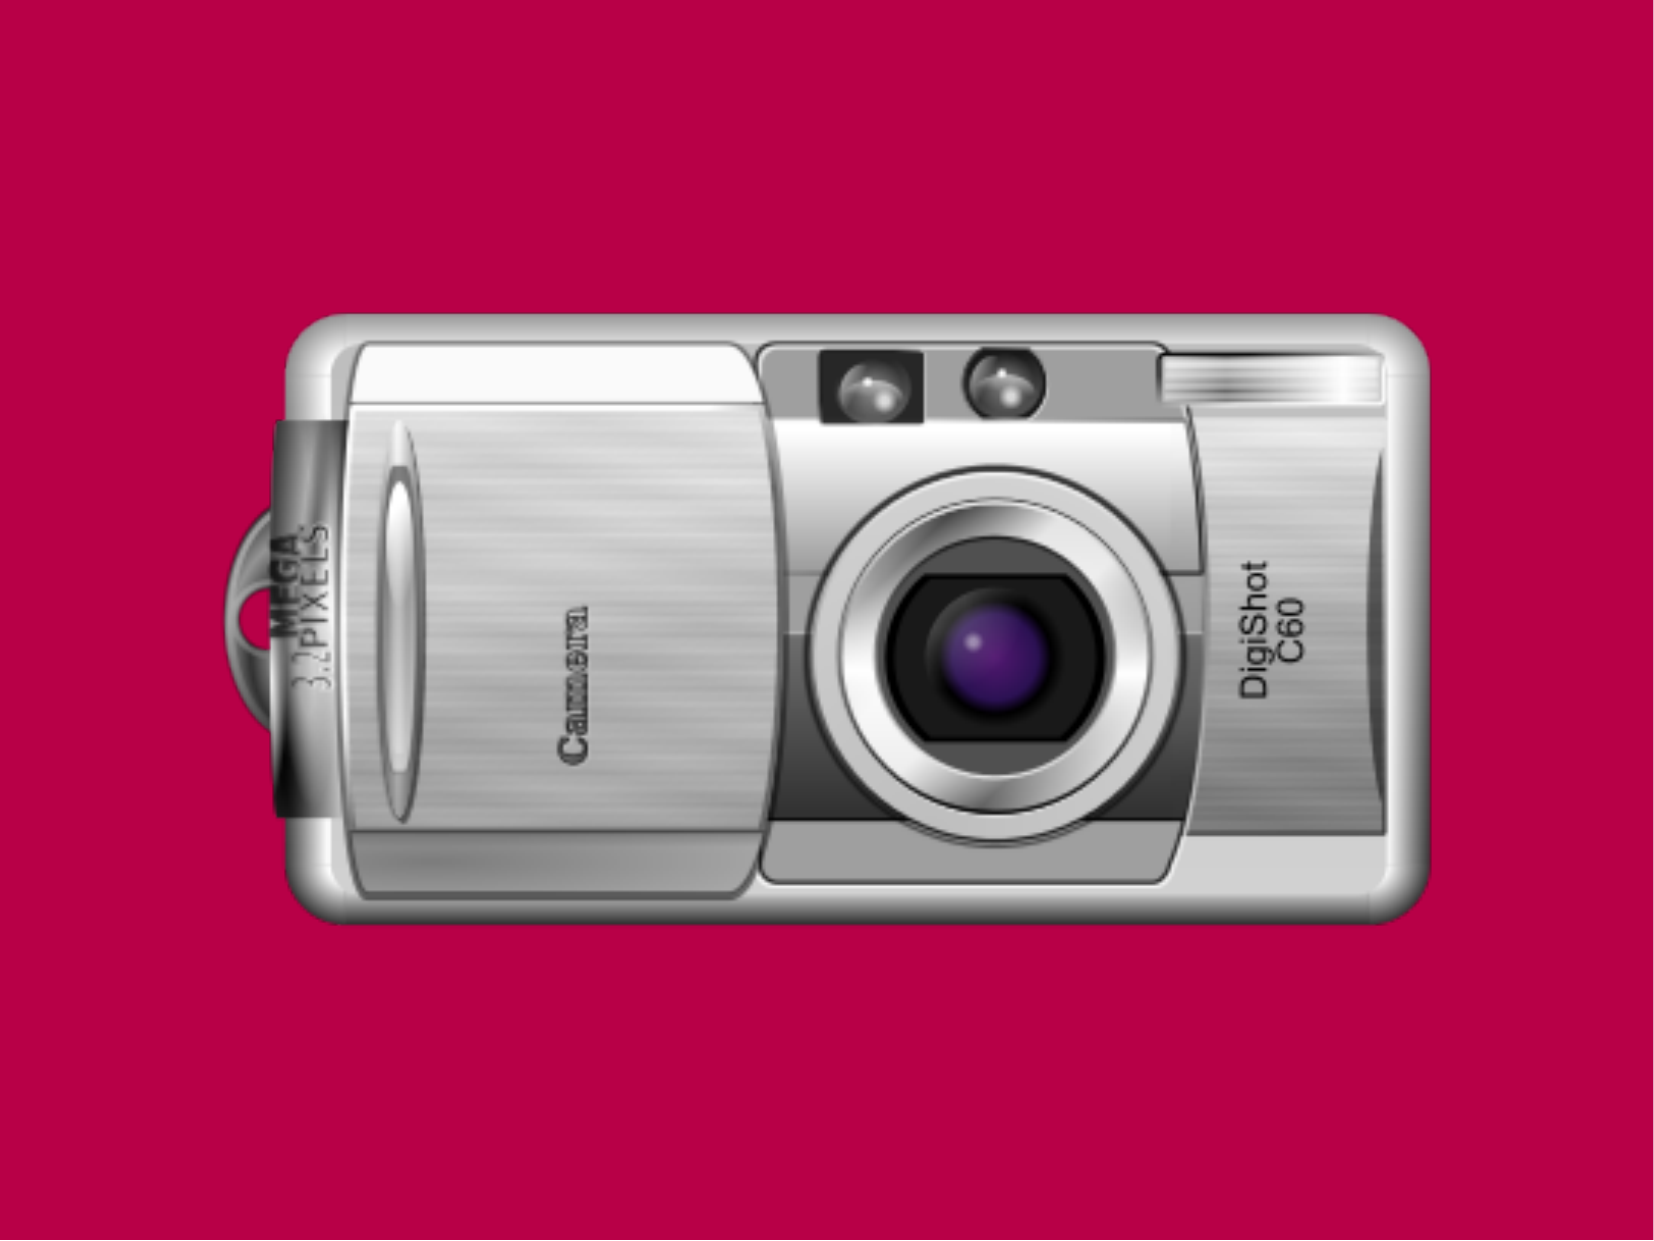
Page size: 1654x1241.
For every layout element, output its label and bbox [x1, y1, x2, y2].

picture [207, 305, 1447, 935]
